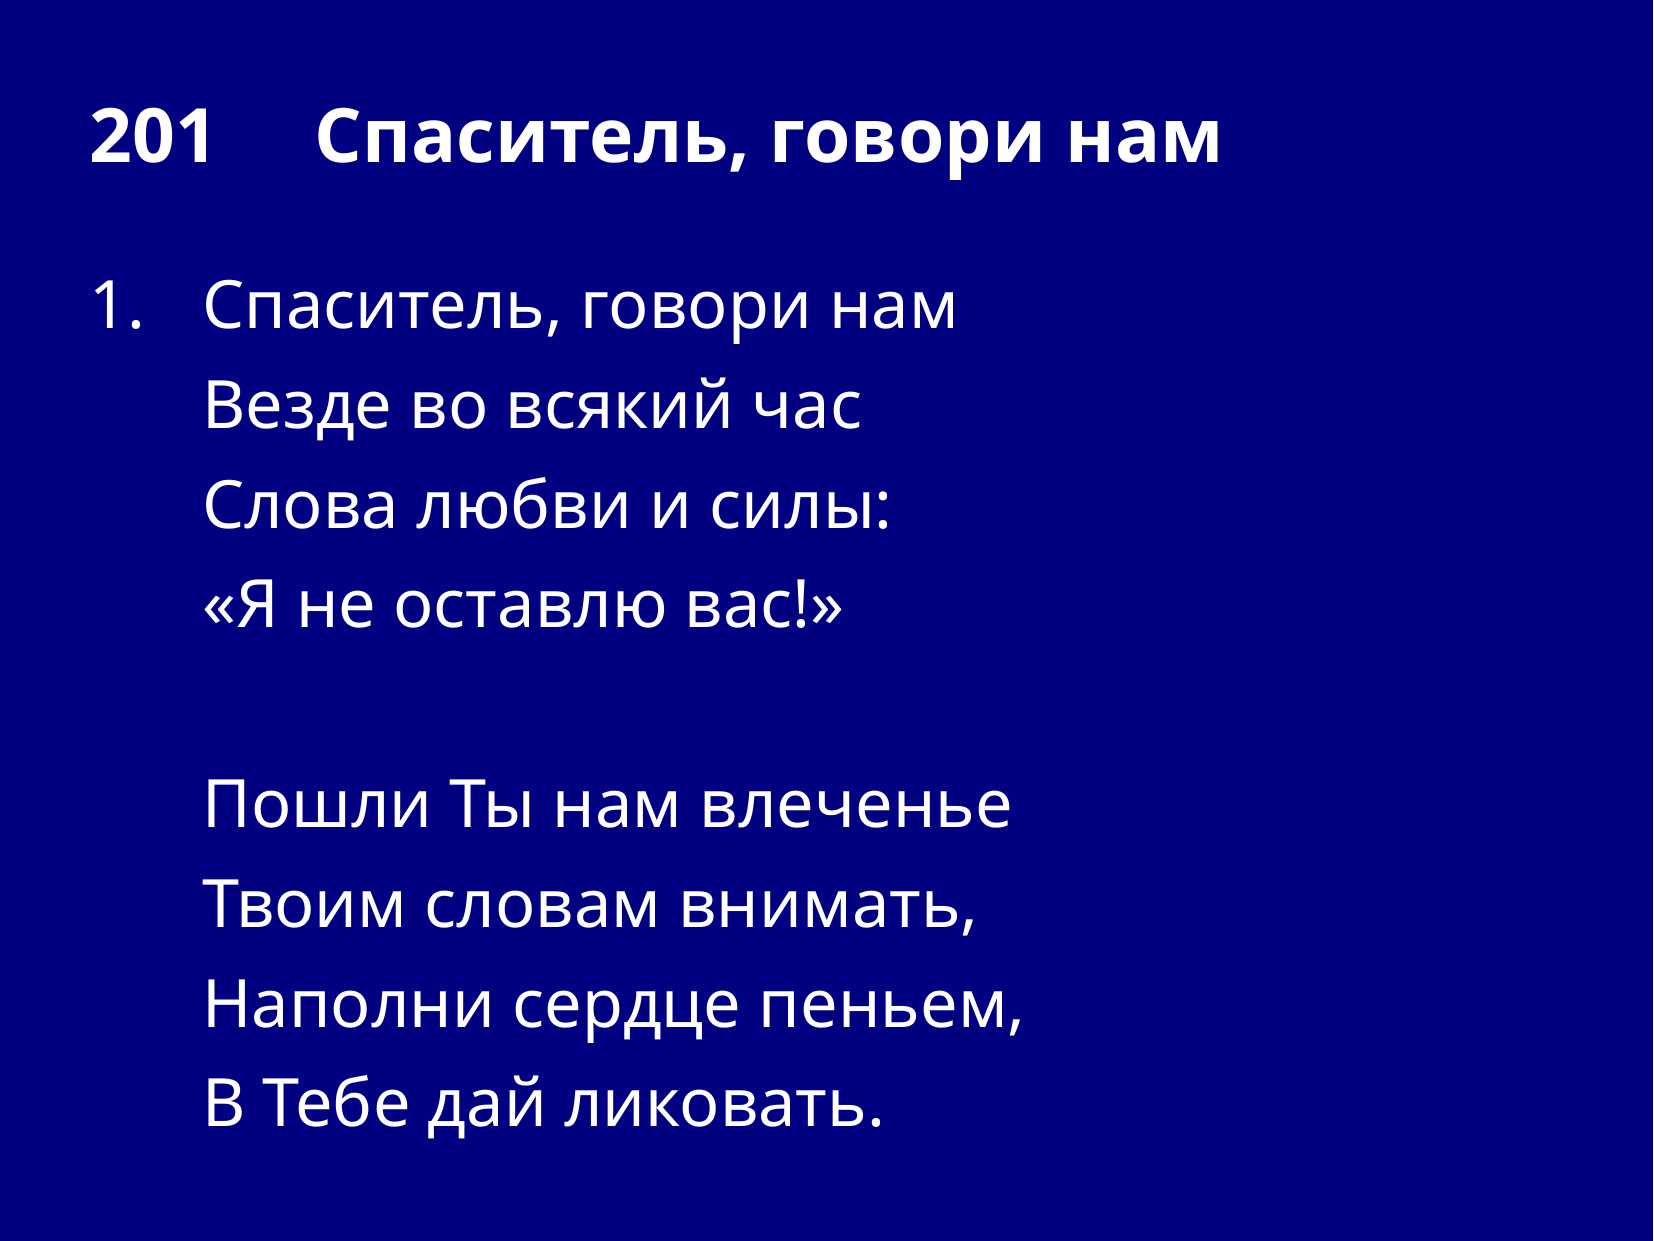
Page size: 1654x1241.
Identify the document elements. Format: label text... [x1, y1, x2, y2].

text_box 1. Спаситель, говори нам Везде во всякий час Слова любви и силы: «Я не оставлю вас!» Пошли Ты нам влеченье Твоим словам внимать, Наполни сердце пеньем, В Тебе дай ликовать. [75, 188, 1576, 1163]
text_box 201 Спаситель, говори нам [75, 75, 1576, 188]
